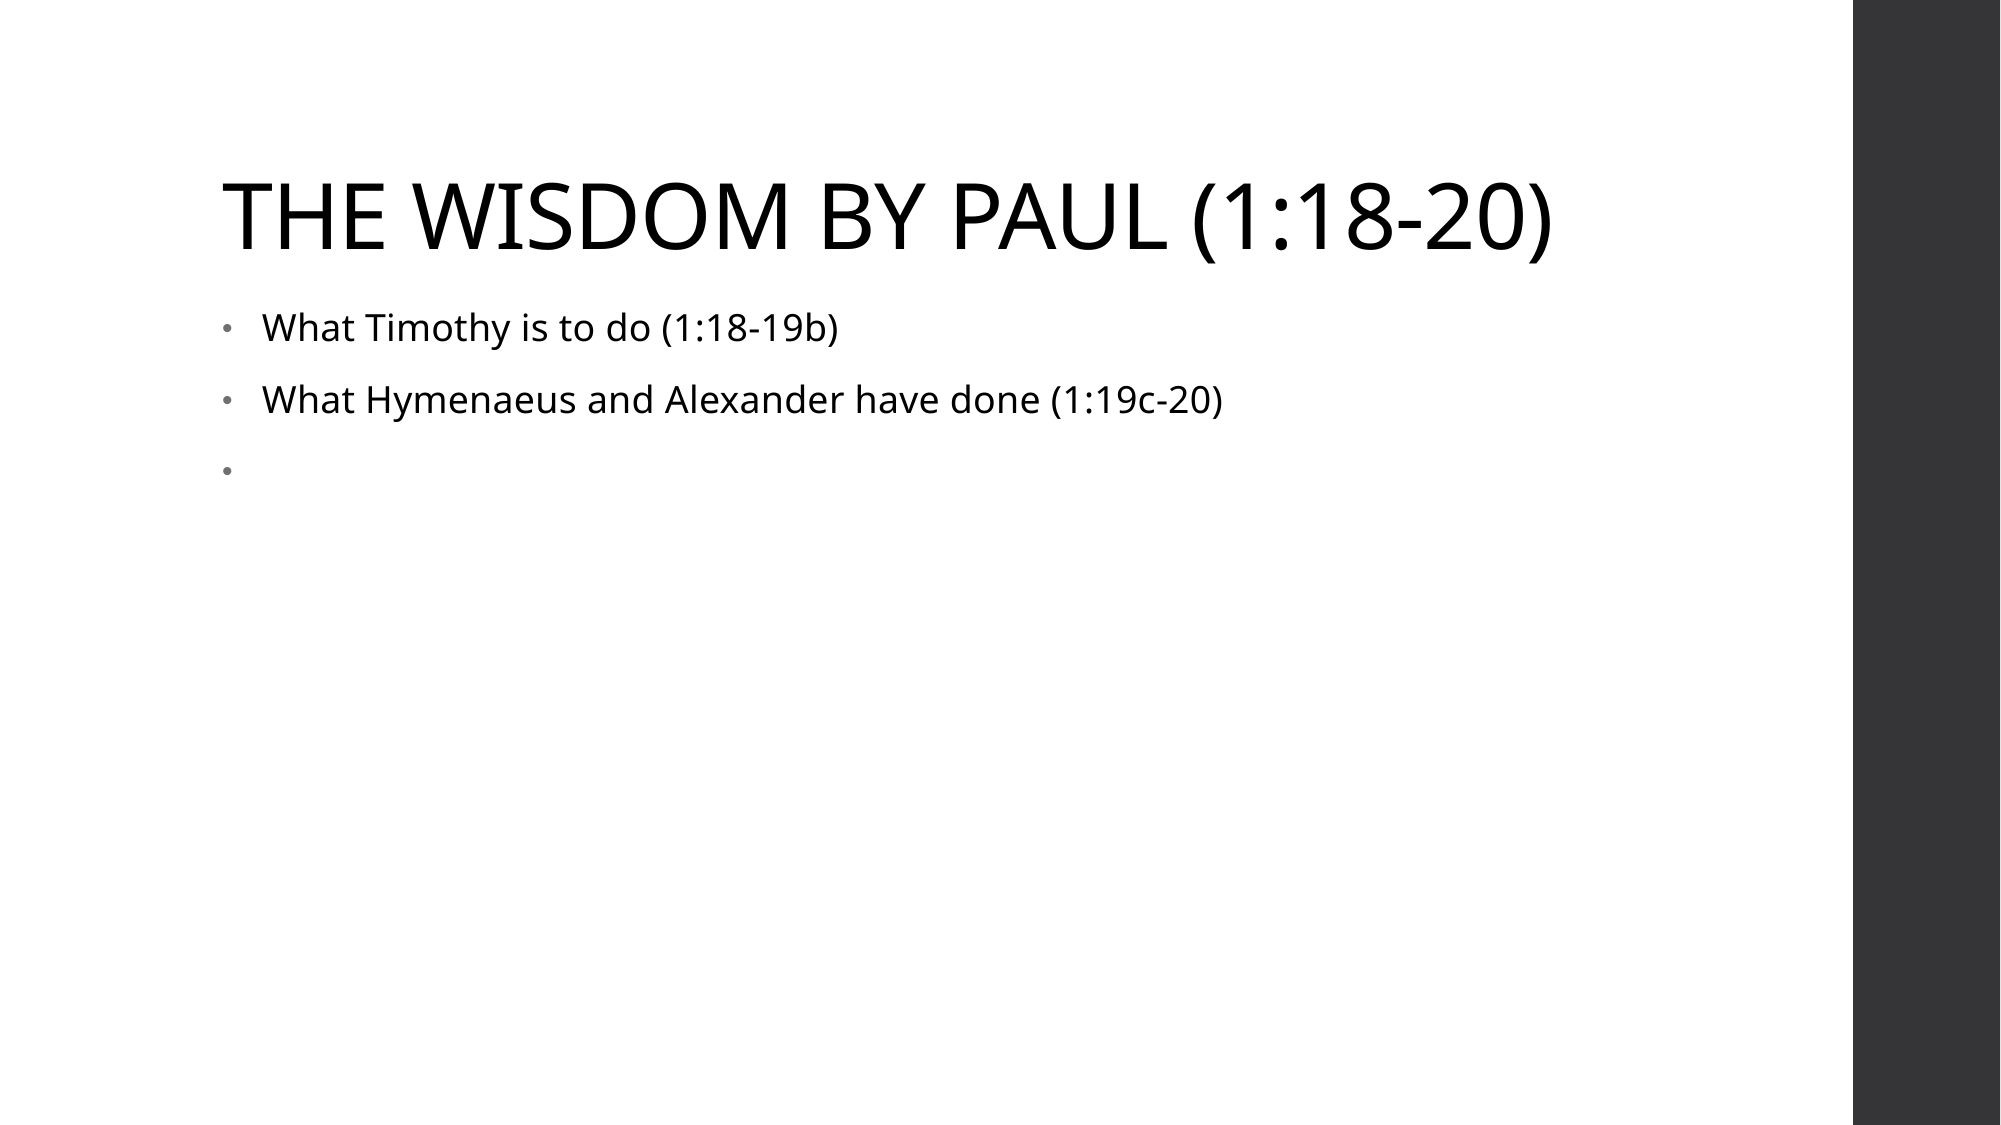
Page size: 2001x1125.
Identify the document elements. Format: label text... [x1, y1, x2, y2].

title THE WISDOM BY PAUL (1:18-20) [206, 60, 1797, 278]
list What Timothy is to do (1:18-19b) What Hymenaeus and Alexander have done (1:19c-20) [206, 299, 1617, 1014]
